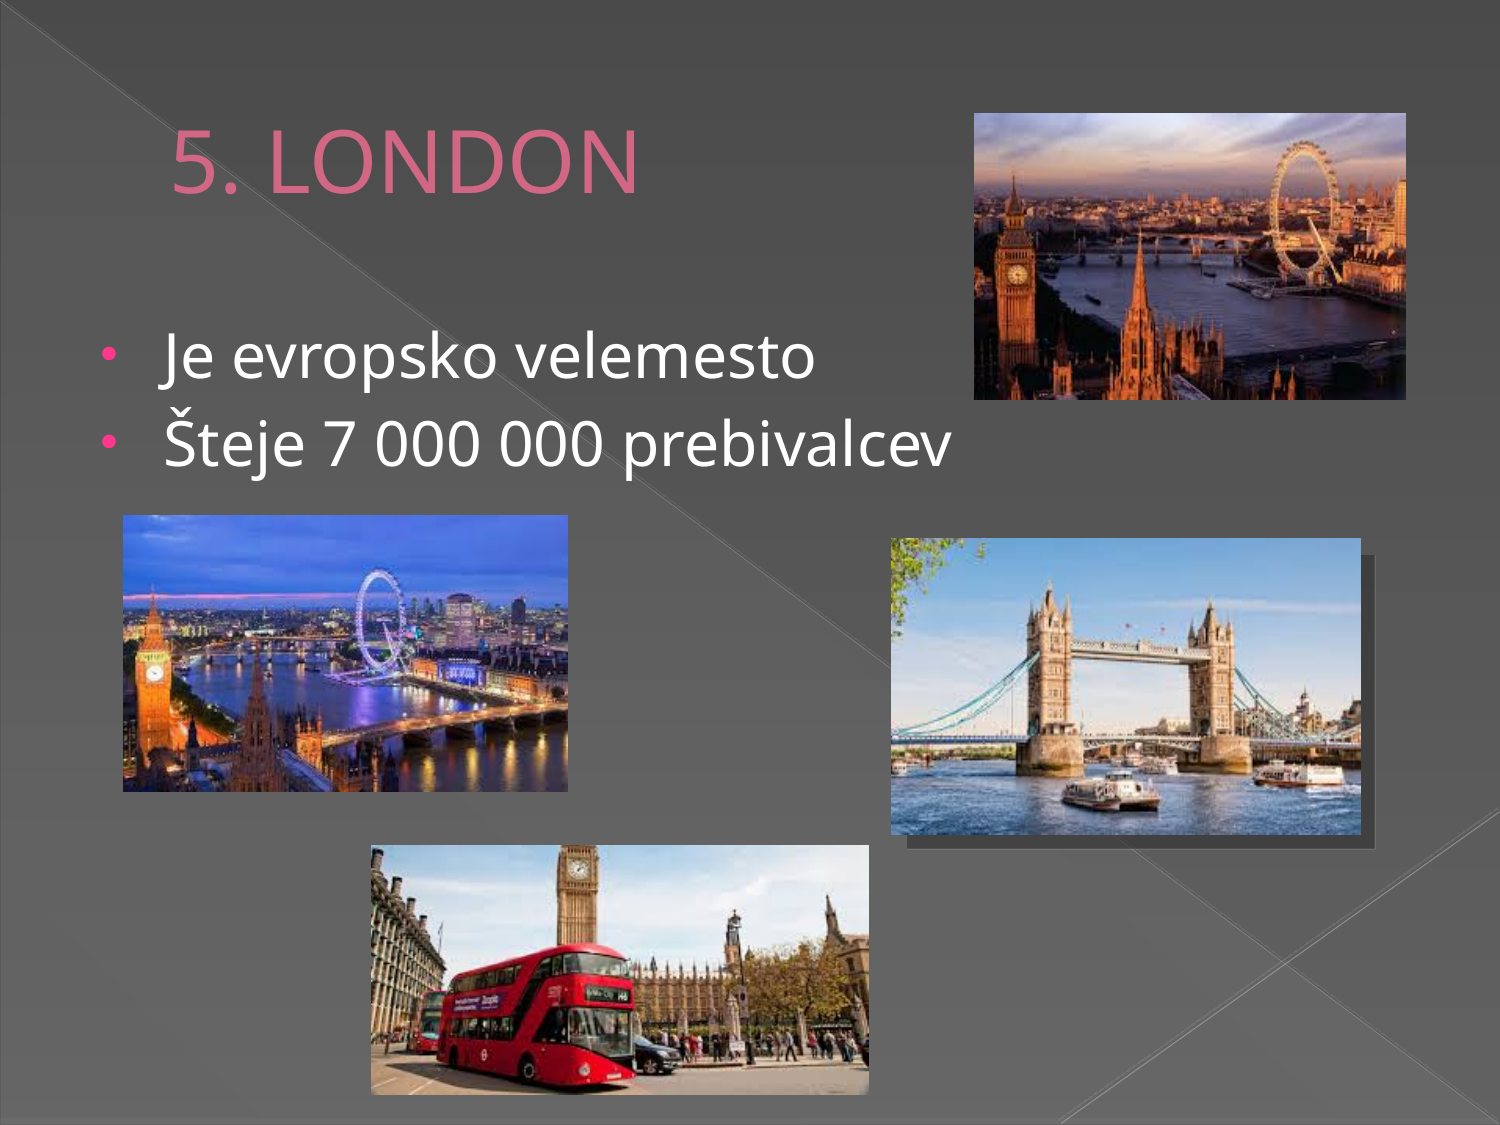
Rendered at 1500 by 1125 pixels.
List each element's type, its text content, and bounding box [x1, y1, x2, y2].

picture [371, 845, 869, 1095]
picture [123, 515, 568, 792]
picture [891, 538, 1361, 835]
title 5. LONDON [75, 43, 1425, 274]
picture [974, 113, 1406, 400]
list Je evropsko velemesto Šteje 7 000 000 prebivalcev [75, 308, 1425, 1059]
